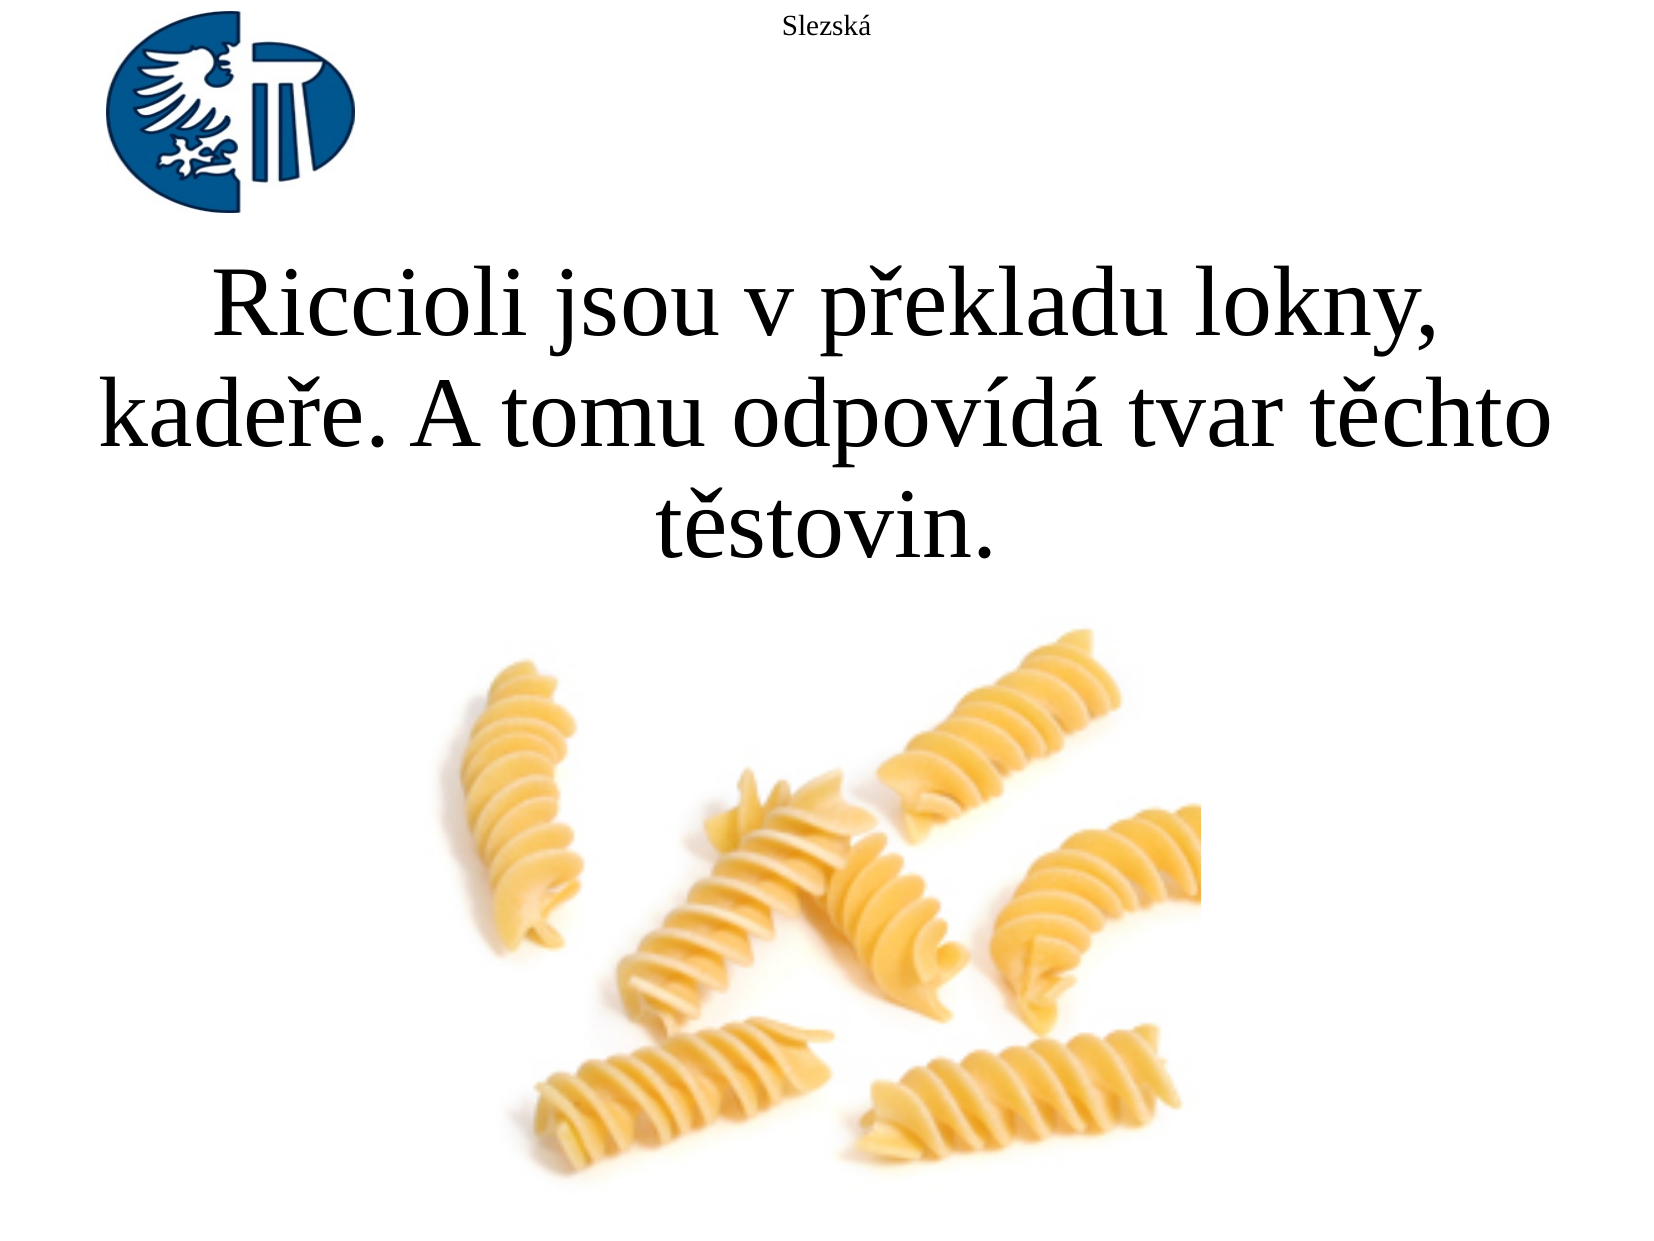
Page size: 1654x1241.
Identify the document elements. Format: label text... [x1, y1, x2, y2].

picture [106, 11, 355, 213]
title Riccioli jsou v překladu lokny, kadeře. A tomu odpovídá tvar těchto těstovin. [82, 246, 1571, 579]
picture [425, 614, 1202, 1205]
